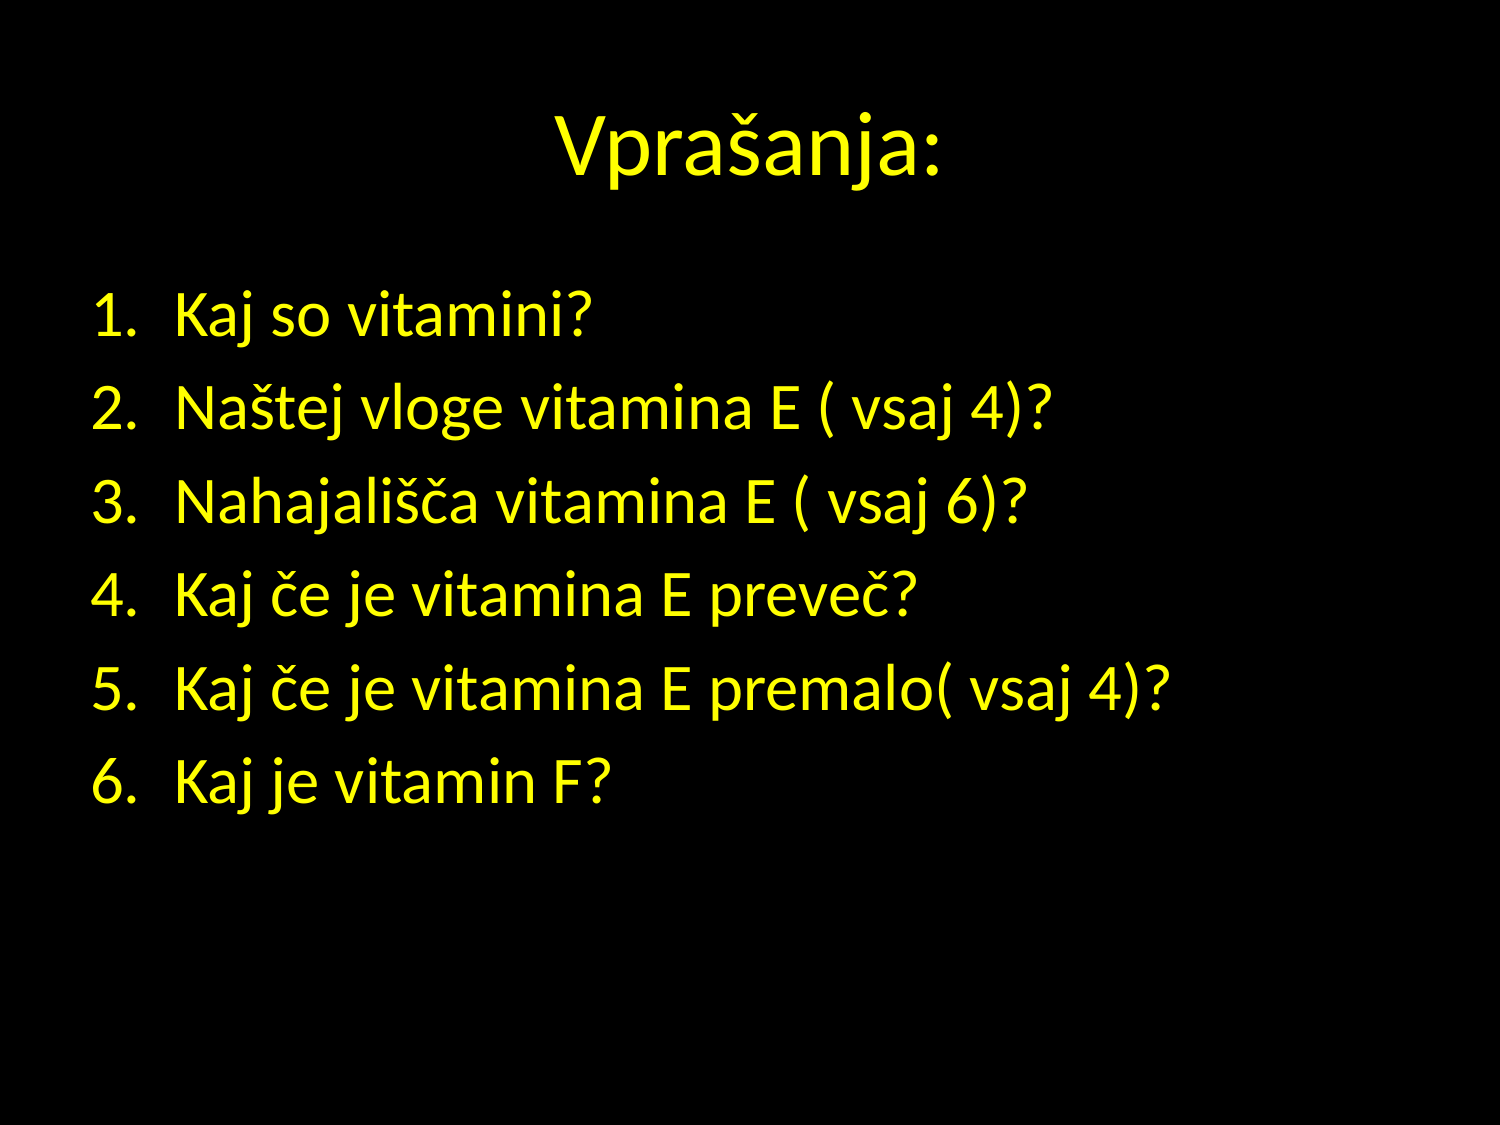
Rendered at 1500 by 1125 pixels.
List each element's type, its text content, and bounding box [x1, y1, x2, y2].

title Vprašanja: [75, 45, 1425, 233]
list Kaj so vitamini? Naštej vloge vitamina E ( vsaj 4)? Nahajališča vitamina E ( vsaj 6)? Kaj če je vitamina E preveč? Kaj če je vitamina E premalo( vsaj 4)? Kaj je vitamin F? [75, 262, 1425, 1005]
